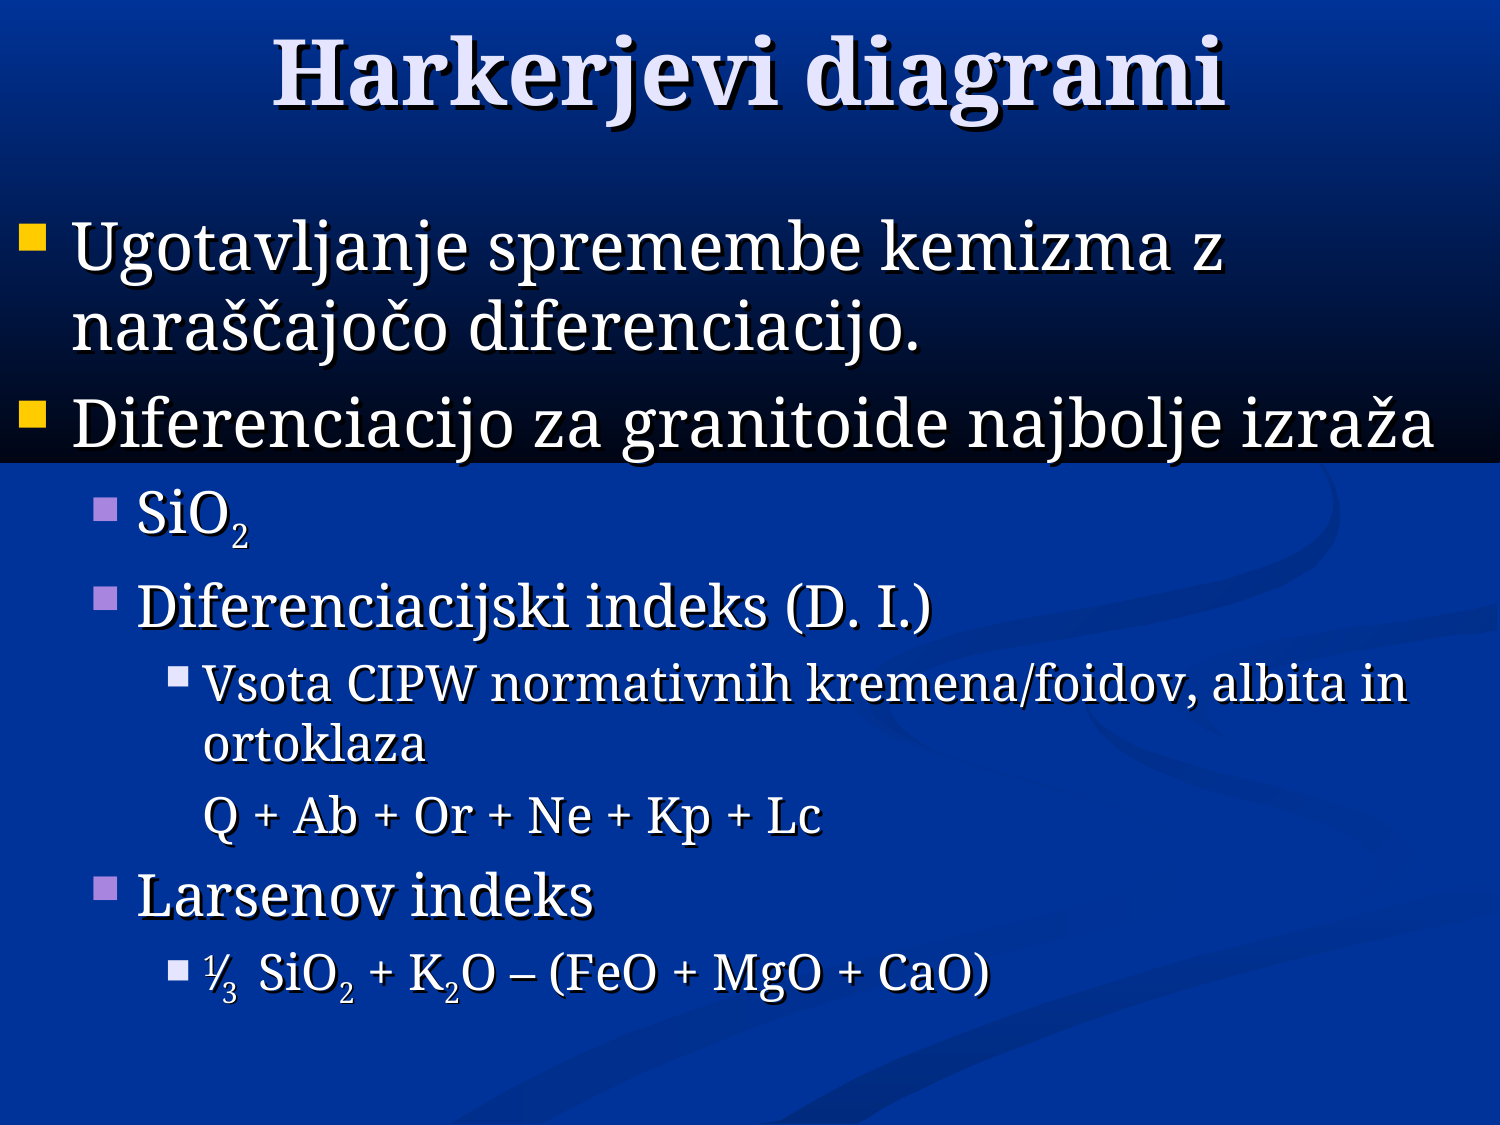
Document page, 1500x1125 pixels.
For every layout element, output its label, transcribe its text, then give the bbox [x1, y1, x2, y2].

list Ugotavljanje spremembe kemizma z naraščajočo diferenciacijo. Diferenciacijo za granitoide najbolje izraža SiO2 Diferenciacijski indeks (D. I.) Vsota CIPW normativnih kremena/foidov, albita in ortoklaza Q + Ab + Or + Ne + Kp + Lc Larsenov indeks 1⁄3 SiO2 + K2O – (FeO + MgO + CaO) [0, 196, 1500, 1006]
title Harkerjevi diagrami [0, 0, 1500, 138]
